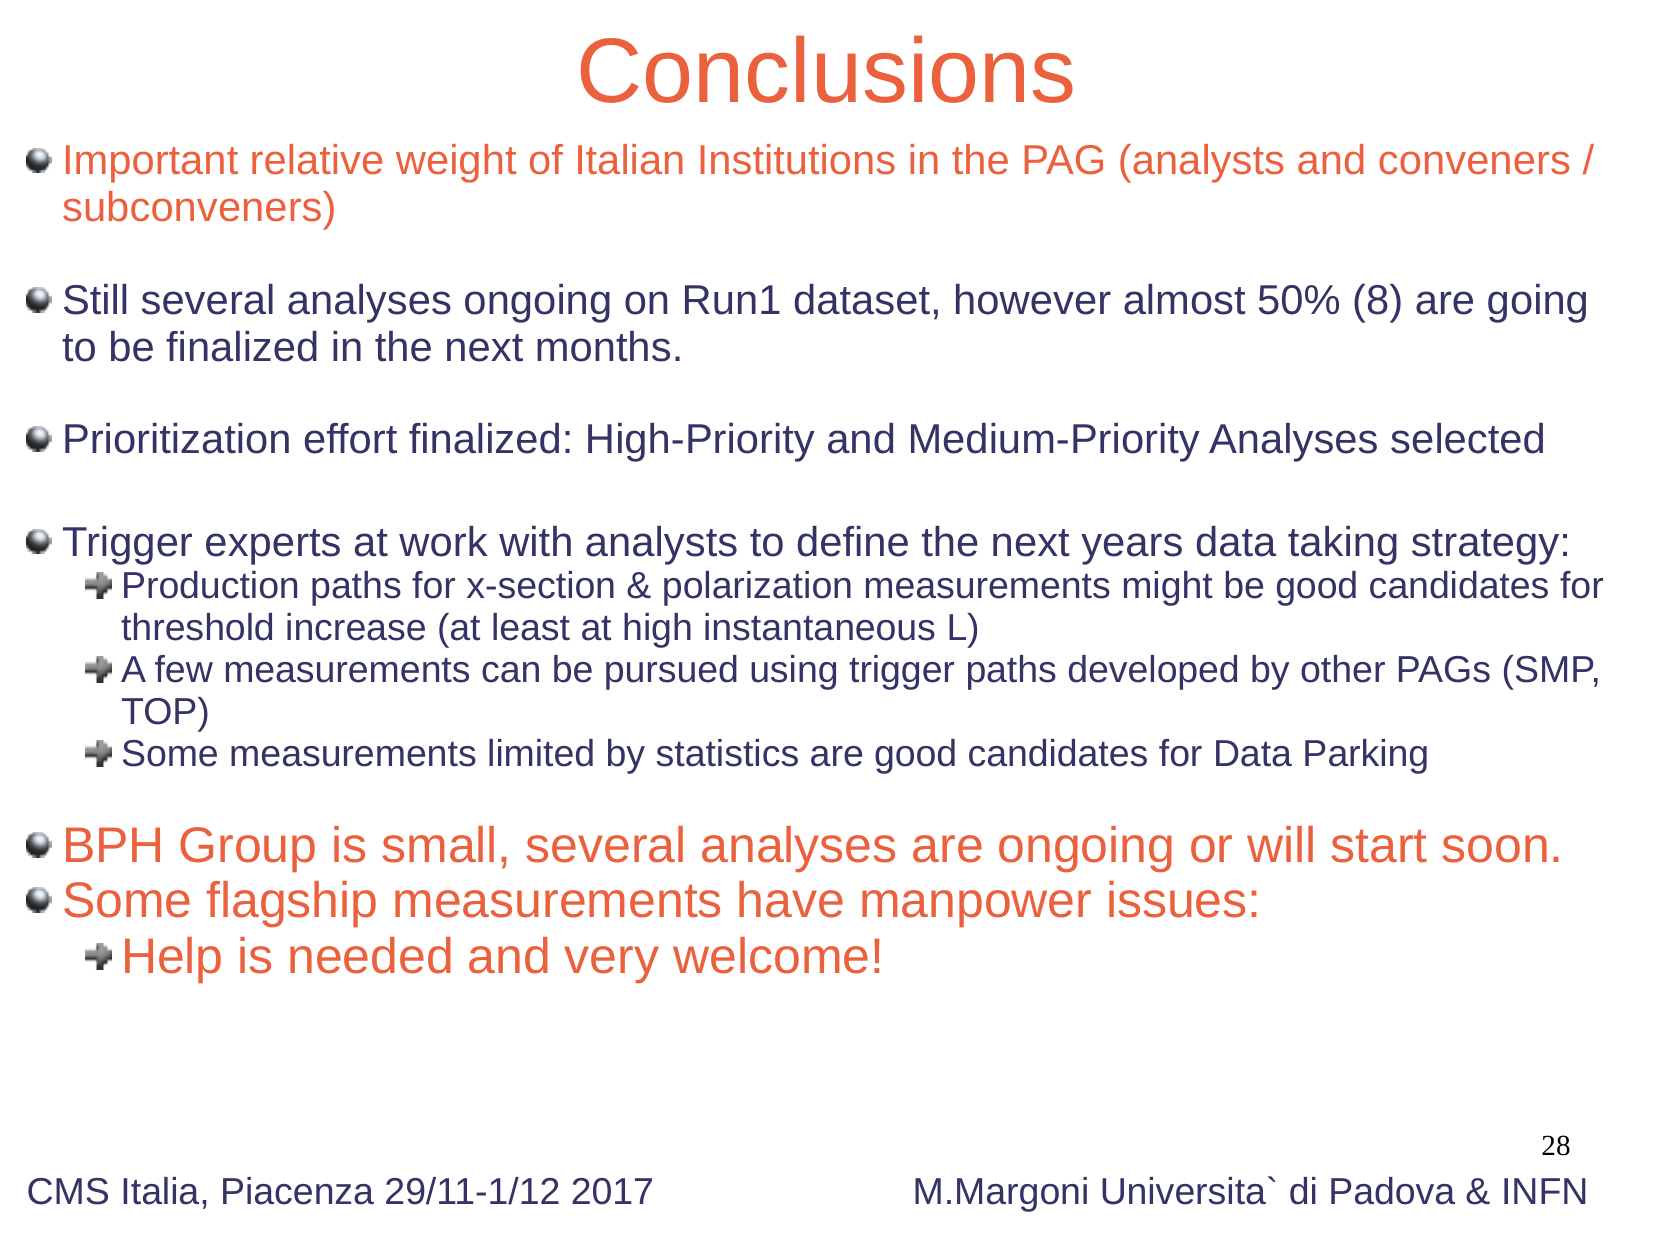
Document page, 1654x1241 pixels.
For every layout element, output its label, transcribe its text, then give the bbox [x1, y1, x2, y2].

title Conclusions [82, 0, 1571, 129]
text_box CMS Italia, Piacenza 29/11-1/12 2017 M.Margoni Universita` di Padova & INFN [11, 1163, 1642, 1221]
text_box Important relative weight of Italian Institutions in the PAG (analysts and conveners / subconveners) Still several analyses ongoing on Run1 dataset, however almost 50% (8) are going to be finalized in the next months. Prioritization effort finalized: High-Priority and Medium-Priority Analyses selected Trigger experts at work with analysts to define the next years data taking strategy: Production paths for x-section & polarization measurements might be good candidates for threshold increase (at least at high instantaneous L) A few measurements can be pursued using trigger paths developed by other PAGs (SMP, TOP) Some measurements limited by statistics are good candidates for Data Parking BPH Group is small, several analyses are ongoing or will start soon. Some flagship measurements have manpower issues: Help is needed and very welcome! [11, 129, 1630, 992]
